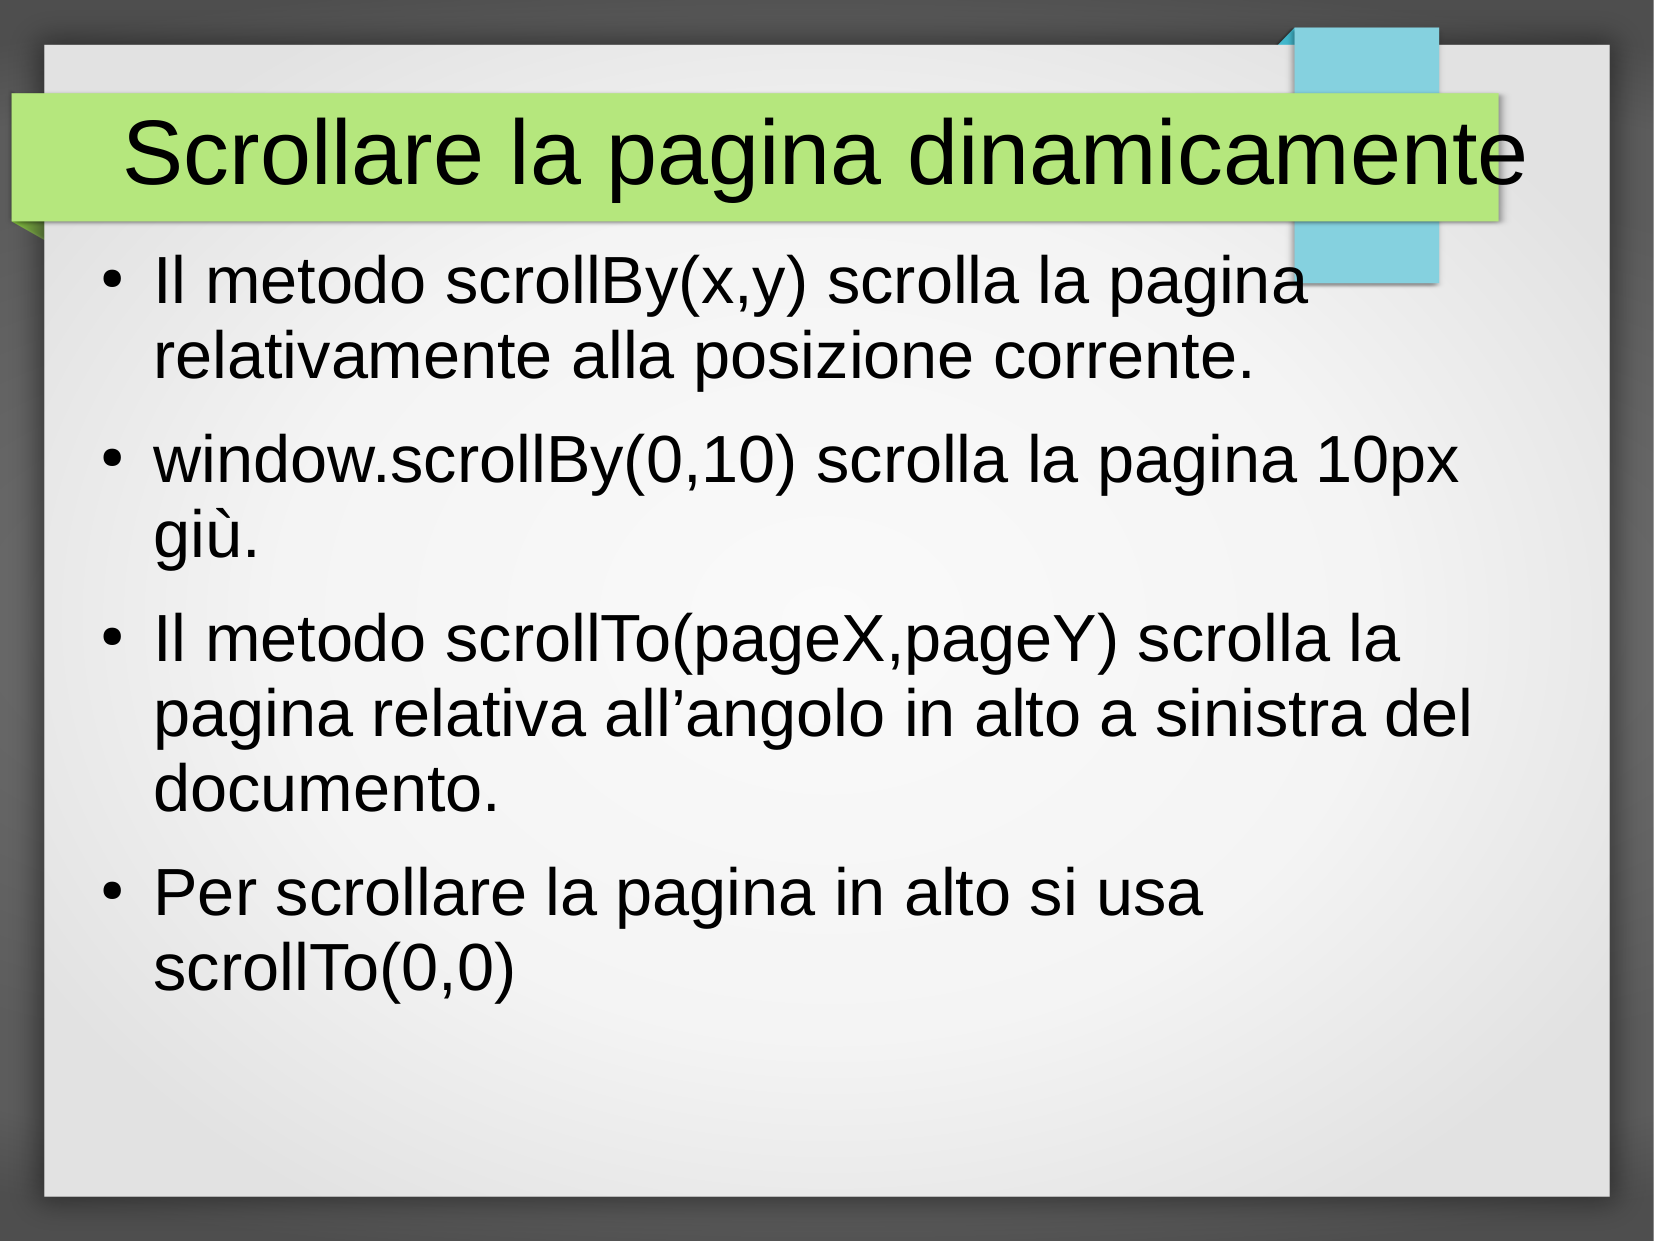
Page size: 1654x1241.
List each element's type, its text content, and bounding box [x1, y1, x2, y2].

title Scrollare la pagina dinamicamente [82, 49, 1571, 242]
list Il metodo scrollBy(x,y) scrolla la pagina relativamente alla posizione corrente. window.scrollBy(0,10) scrolla la pagina 10px giù. Il metodo scrollTo(pageX,pageY) scrolla la pagina relativa all’angolo in alto a sinistra del documento. Per scrollare la pagina in alto si usa scrollTo(0,0) [82, 242, 1571, 1134]
picture [0, 0, 1654, 1241]
